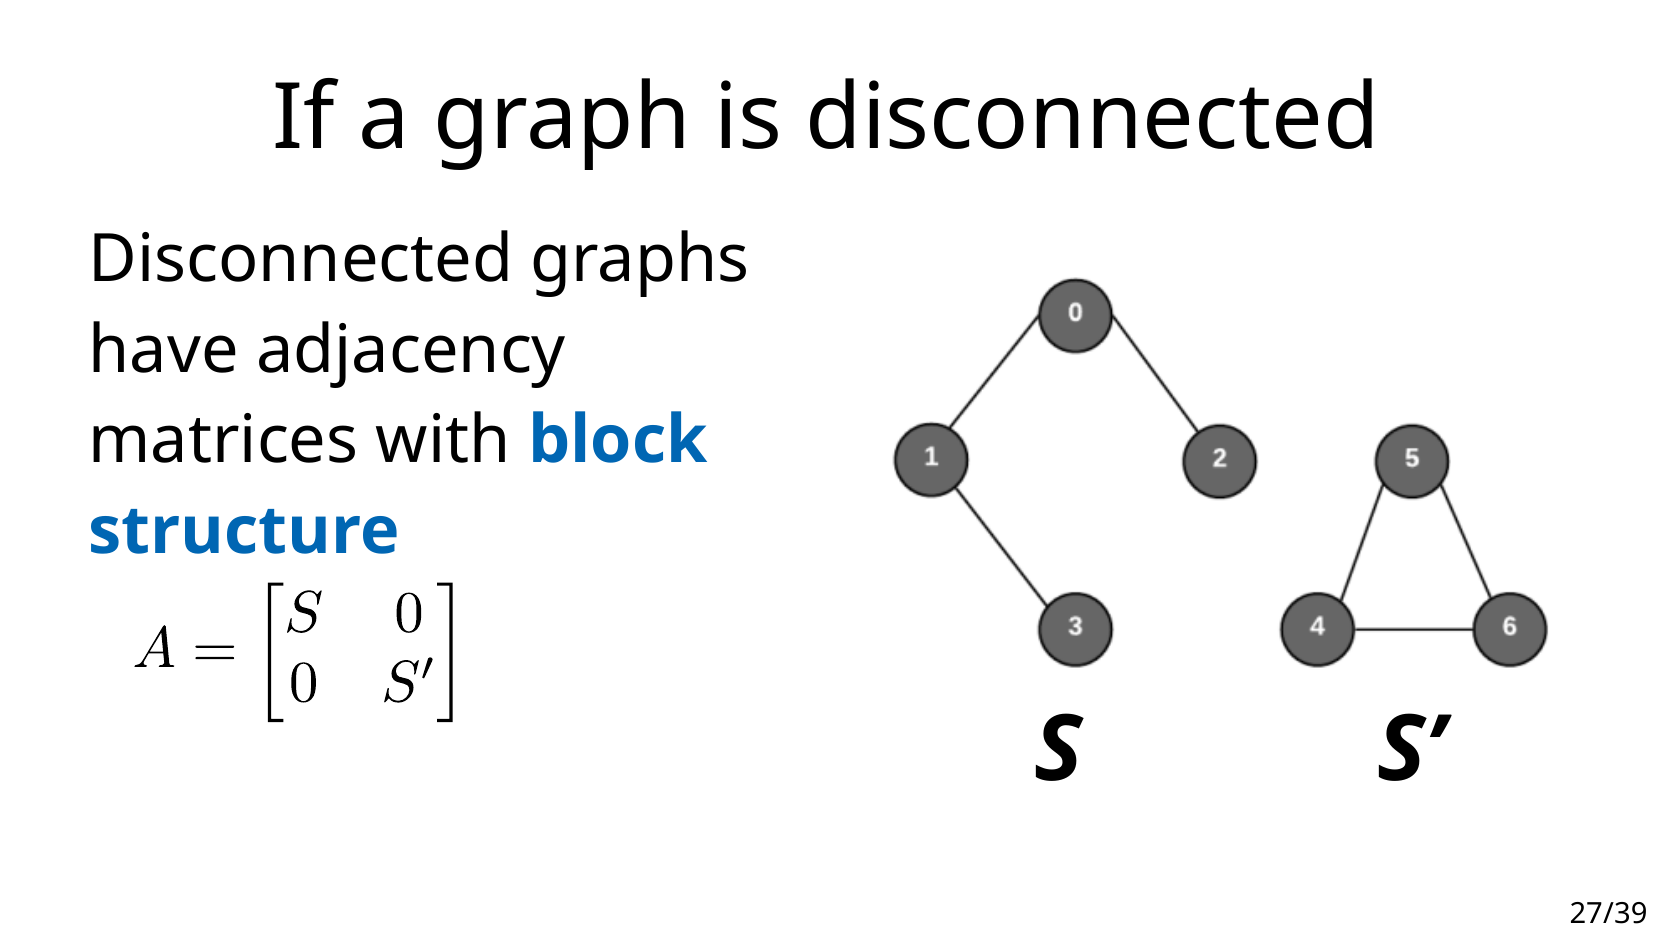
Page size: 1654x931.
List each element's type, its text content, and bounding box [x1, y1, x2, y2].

text_box S [1020, 675, 1156, 825]
title If a graph is disconnected [82, 1, 1571, 226]
text_box [132, 582, 468, 723]
picture [877, 270, 1553, 693]
text_box S’ [1362, 675, 1498, 825]
list Disconnected graphs have adjacency matrices with block structure [88, 210, 766, 841]
